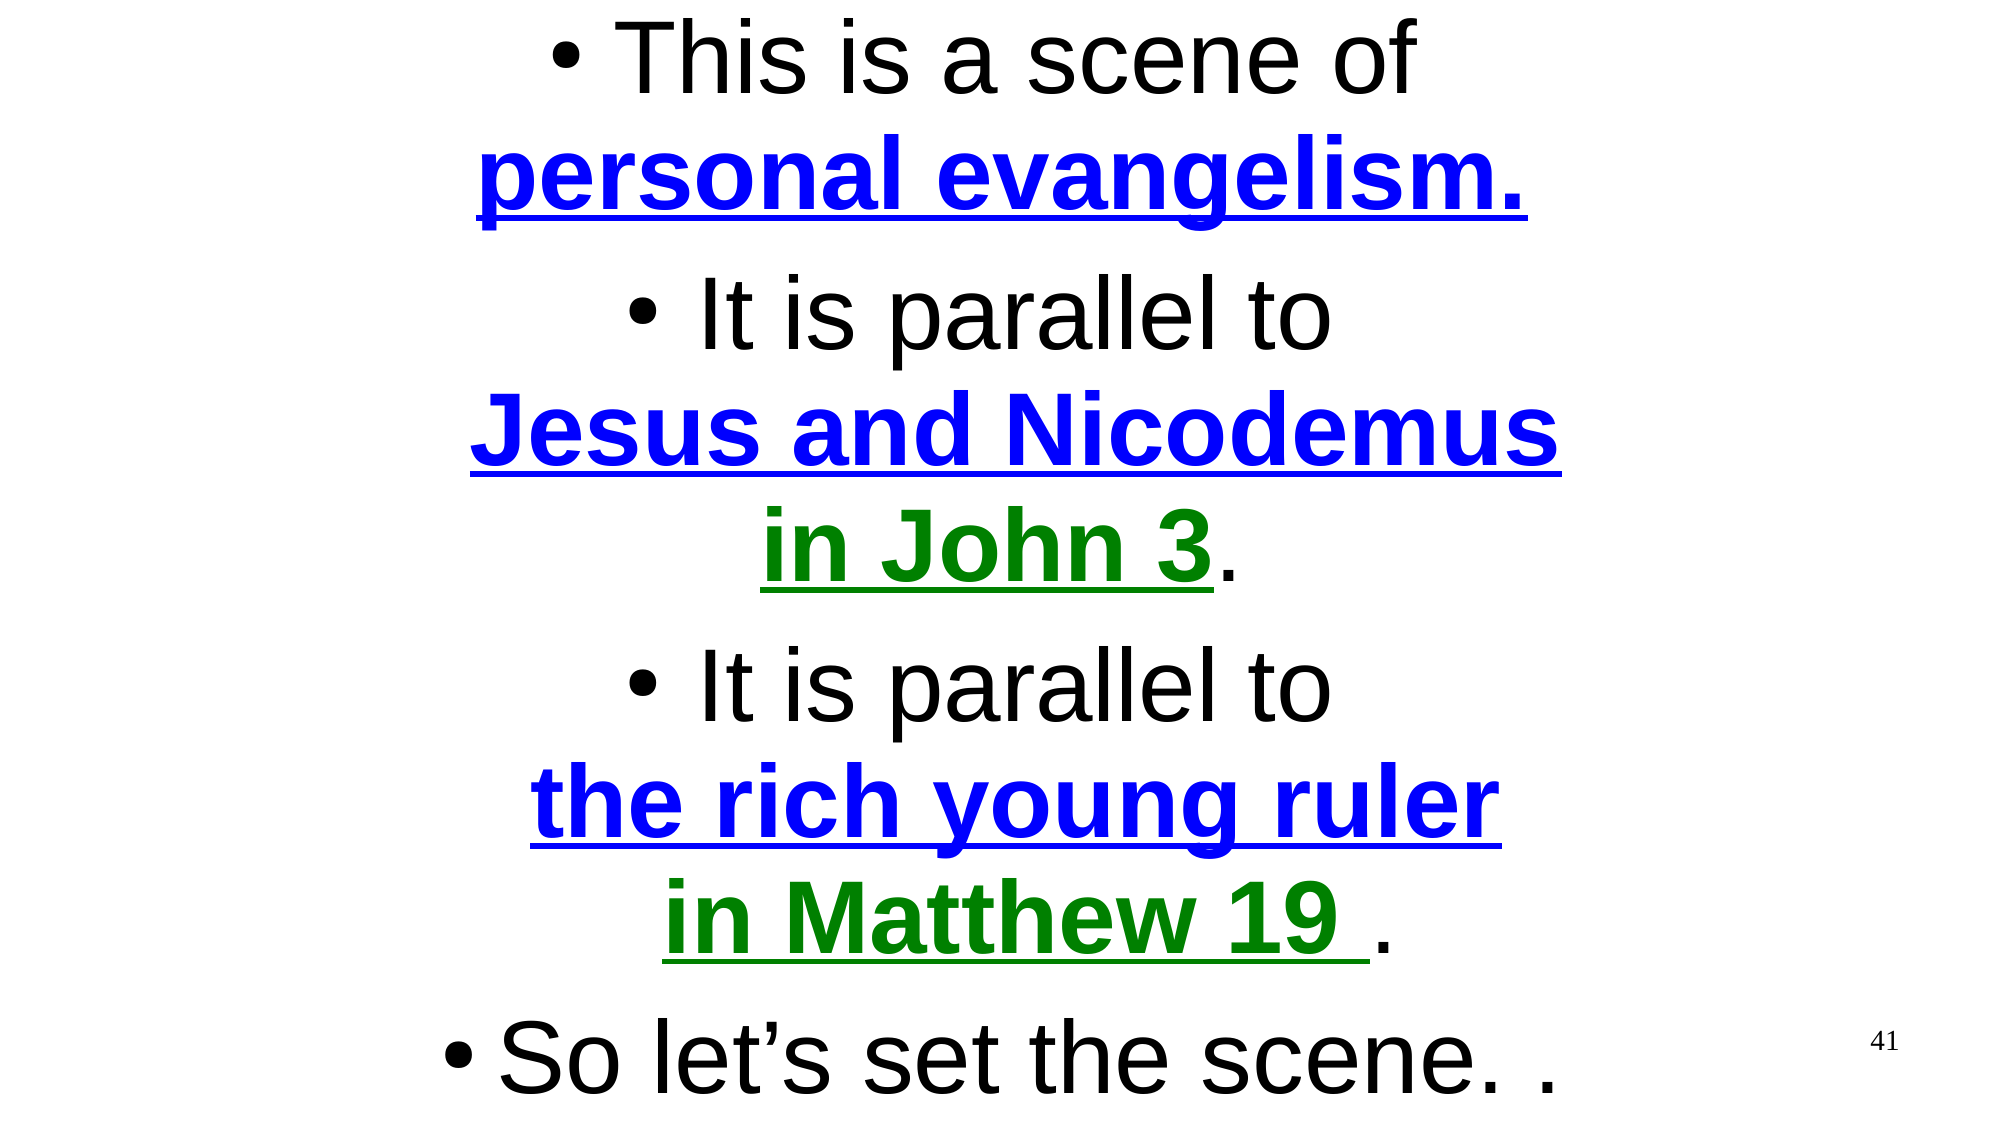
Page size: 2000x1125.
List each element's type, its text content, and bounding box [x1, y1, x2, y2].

list This is a scene of personal evangelism. It is parallel to Jesus and Nicodemus in John 3. It is parallel to the rich young ruler in Matthew 19 . So let’s set the scene. . [0, 0, 1996, 1123]
